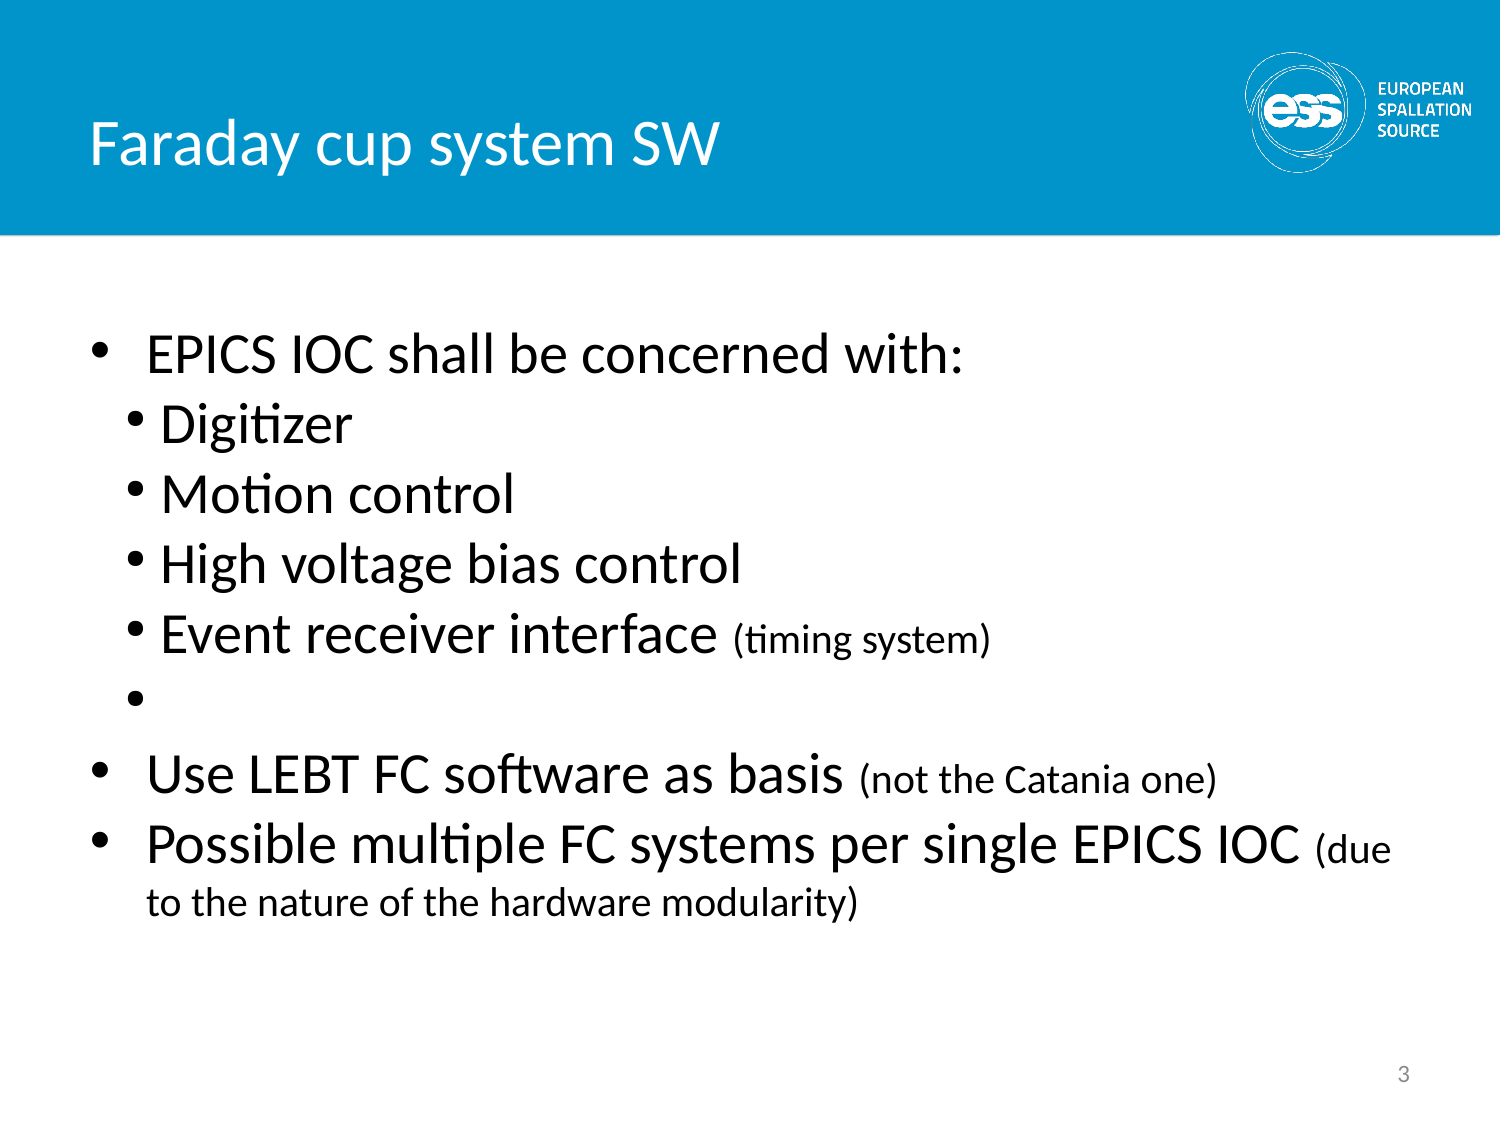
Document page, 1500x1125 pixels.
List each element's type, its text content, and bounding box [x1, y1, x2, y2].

text_box <number> [1074, 1042, 1425, 1103]
text_box Faraday cup system SW [75, 45, 1246, 233]
picture [1389, 104, 1393, 115]
picture [1423, 83, 1430, 94]
picture [1409, 104, 1415, 115]
picture [1436, 104, 1444, 115]
picture [1400, 83, 1407, 94]
picture [1432, 125, 1438, 136]
picture [1398, 109, 1406, 115]
picture [1379, 83, 1385, 94]
picture [1422, 125, 1428, 134]
picture [1418, 104, 1423, 115]
text_box EPICS IOC shall be concerned with: Digitizer Motion control High voltage bias control Event receiver interface (timing system) Use LEBT FC software as basis (not the Catania one) Possible multiple FC systems per single EPICS IOC (due to the nature of the hardware modularity) [74, 262, 1425, 1005]
picture [1454, 83, 1458, 94]
picture [1443, 86, 1450, 93]
picture [1264, 94, 1342, 127]
